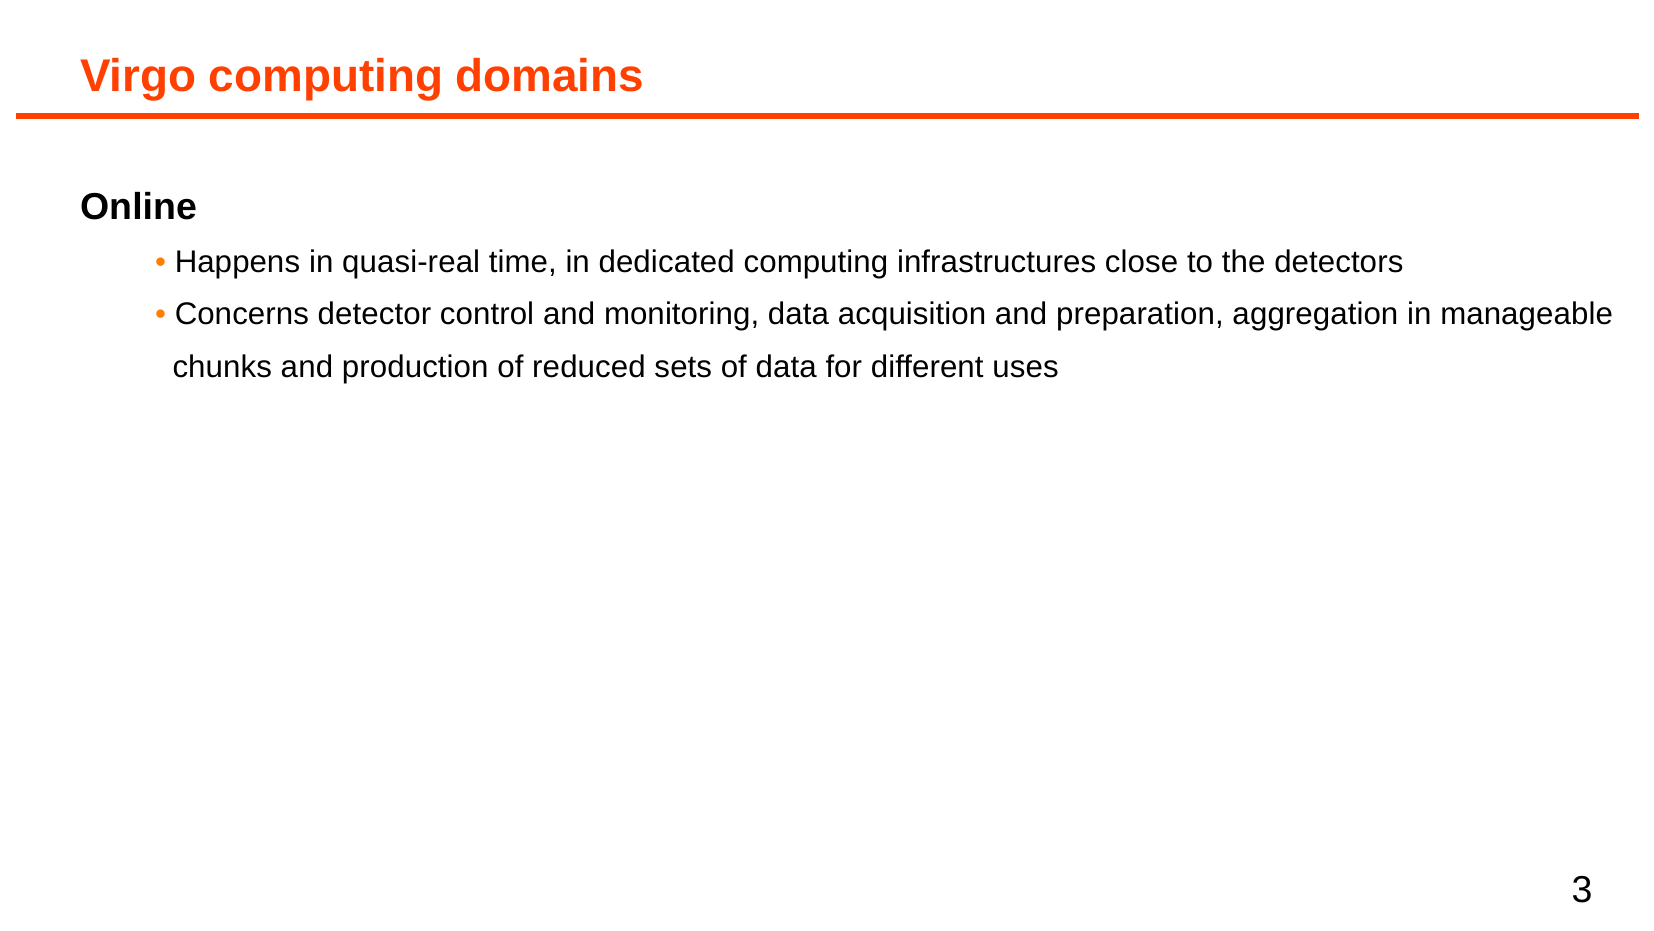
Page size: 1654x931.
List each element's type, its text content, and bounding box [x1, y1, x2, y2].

text_box 3 [1556, 861, 1639, 919]
text_box Virgo computing domains Online • Happens in quasi-real time, in dedicated computing infrastructures close to the detectors • Concerns detector control and monitoring, data acquisition and preparation, aggregation in manageable chunks and production of reduced sets of data for different uses [65, 119, 1631, 916]
text_box Virgo computing domains Online • Happens in quasi-real time, in dedicated computing infrastructures close to the detectors • Concerns detector control and monitoring, data acquisition and preparation, aggregation in manageable chunks and production of reduced sets of data for different uses [65, 42, 1631, 113]
